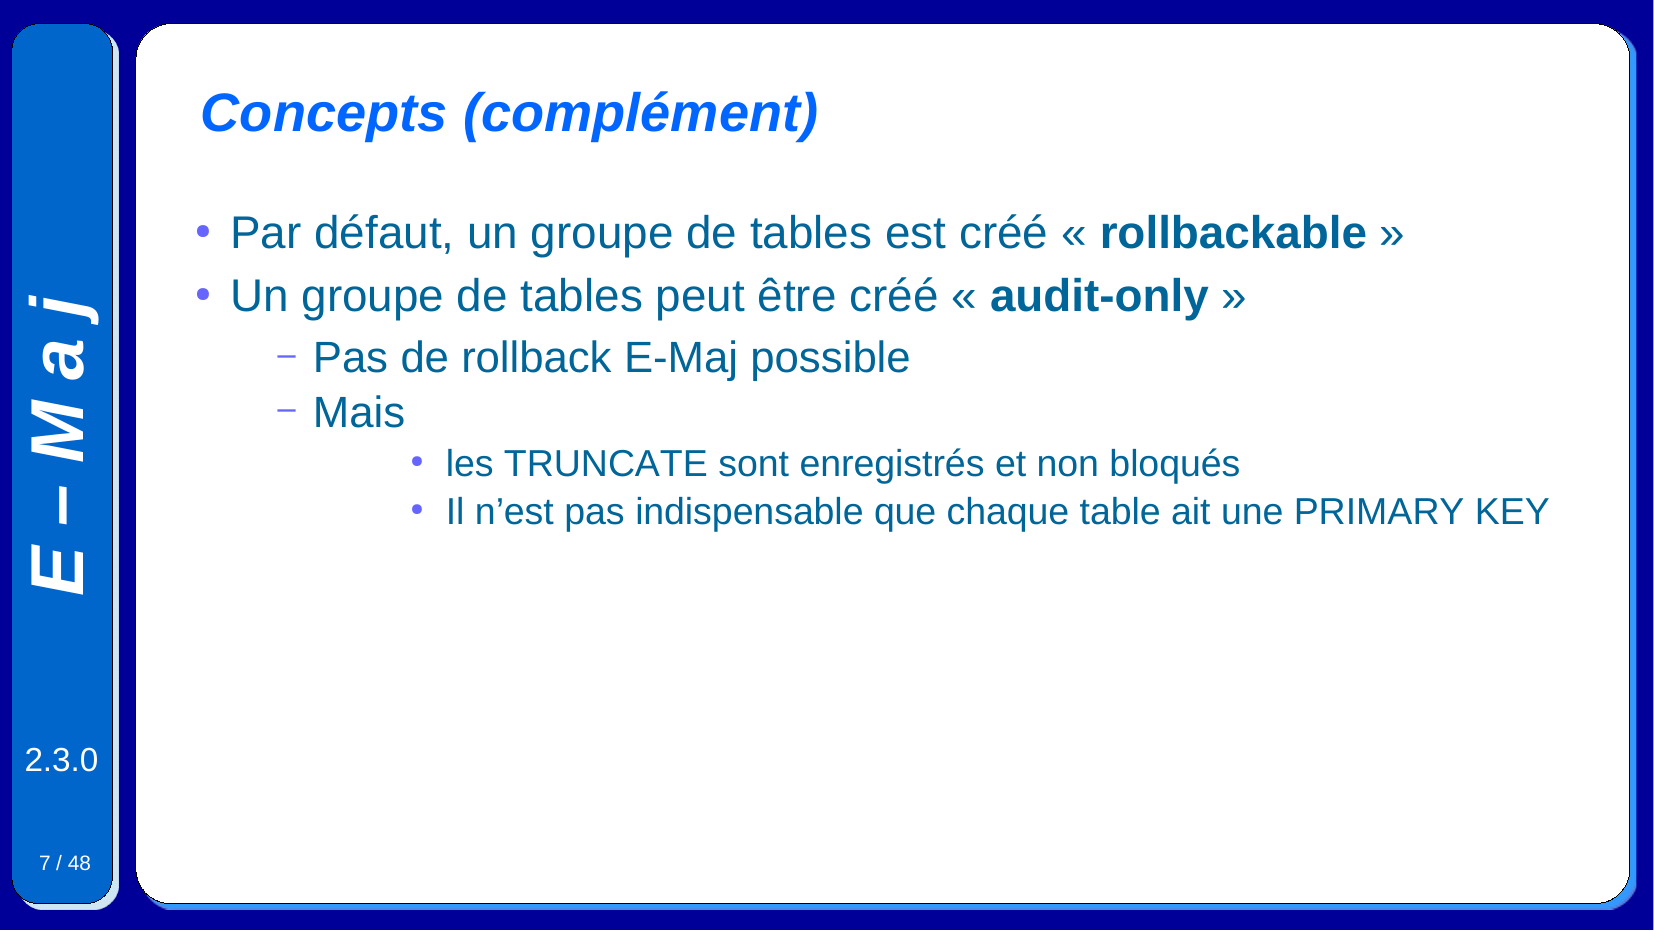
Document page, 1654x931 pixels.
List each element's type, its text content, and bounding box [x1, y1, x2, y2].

list Par défaut, un groupe de tables est créé « rollbackable » Un groupe de tables peut être créé « audit-only » Pas de rollback E-Maj possible Mais les TRUNCATE sont enregistrés et non bloqués Il n’est pas indispensable que chaque table ait une PRIMARY KEY [177, 206, 1587, 827]
title Concepts (complément) [200, 34, 1575, 191]
